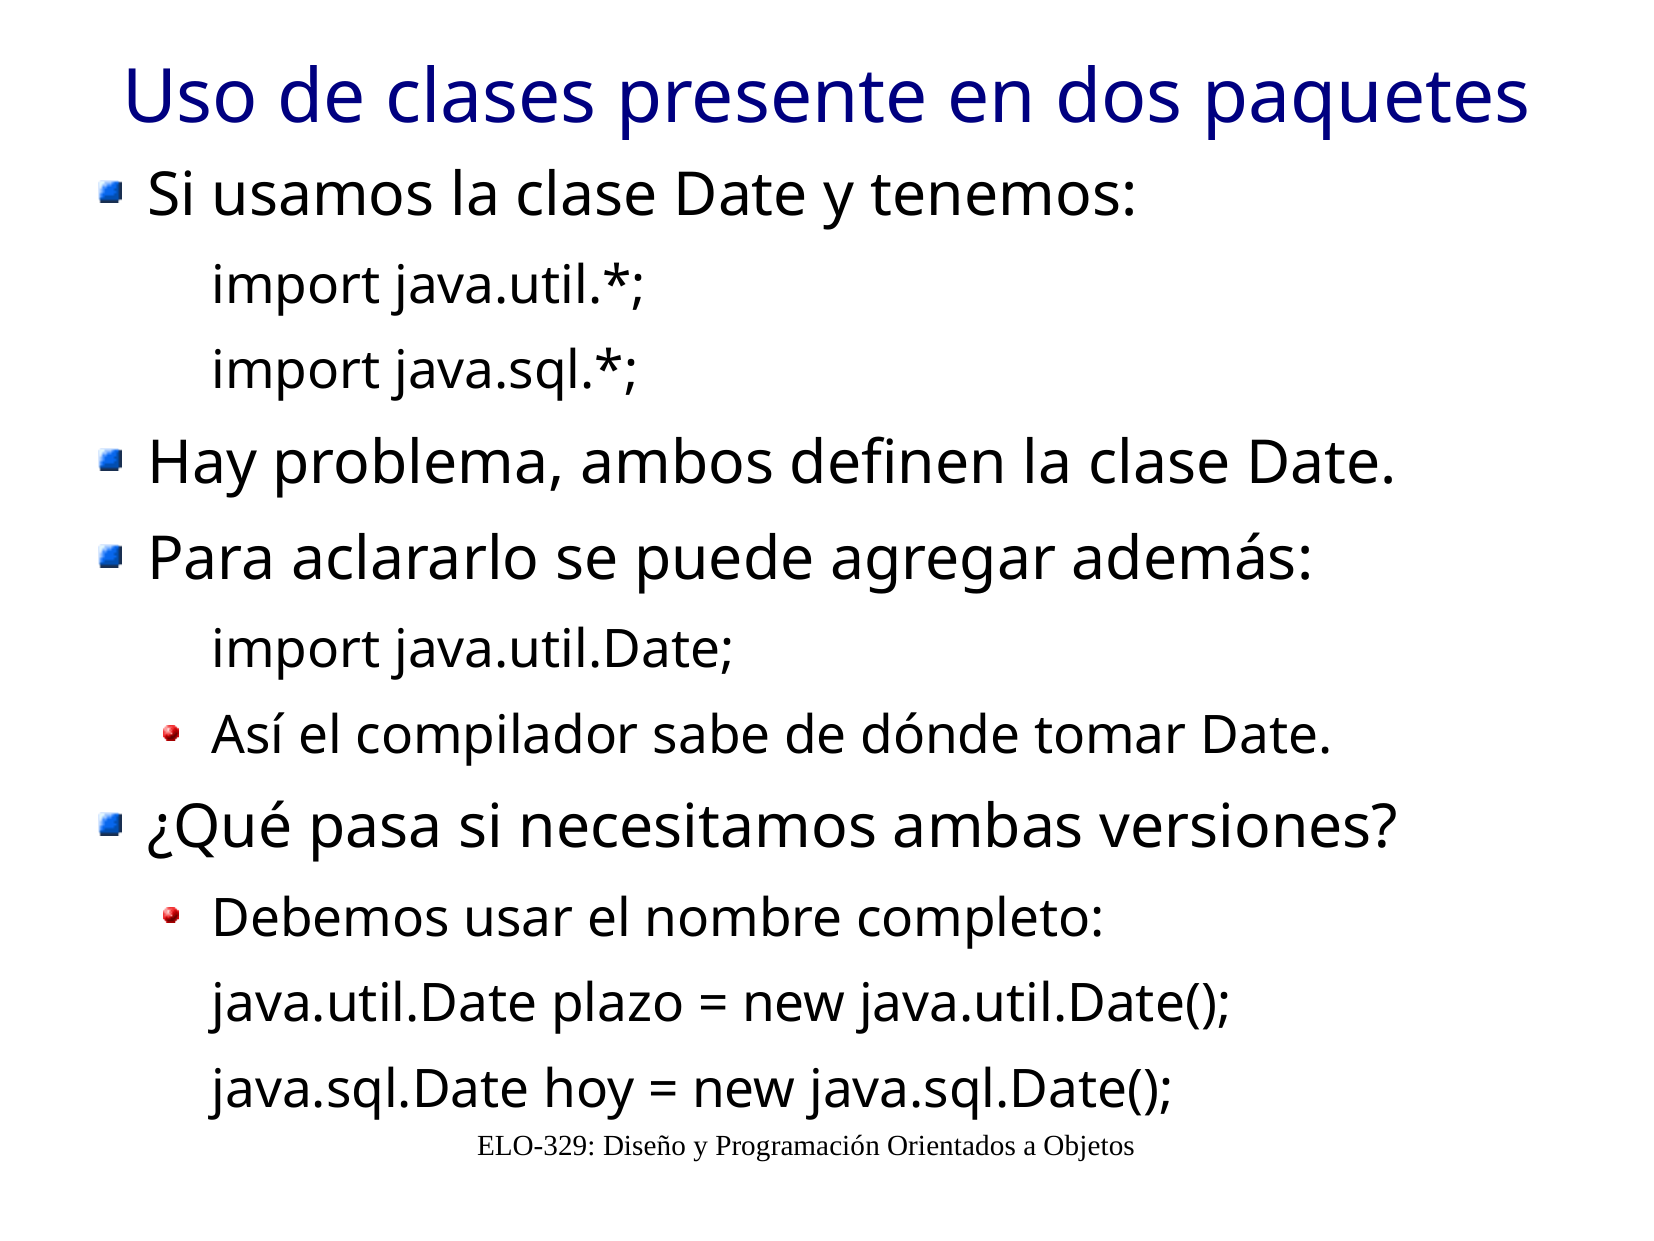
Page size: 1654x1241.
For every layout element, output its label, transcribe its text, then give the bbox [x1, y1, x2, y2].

list Si usamos la clase Date y tenemos: import java.util.*; import java.sql.*; Hay problema, ambos definen la clase Date. Para aclararlo se puede agregar además: import java.util.Date; Así el compilador sabe de dónde tomar Date. ¿Qué pasa si necesitamos ambas versiones? Debemos usar el nombre completo: java.util.Date plazo = new java.util.Date(); java.sql.Date hoy = new java.sql.Date(); [82, 150, 1571, 1126]
title Uso de clases presente en dos paquetes [82, 43, 1571, 145]
